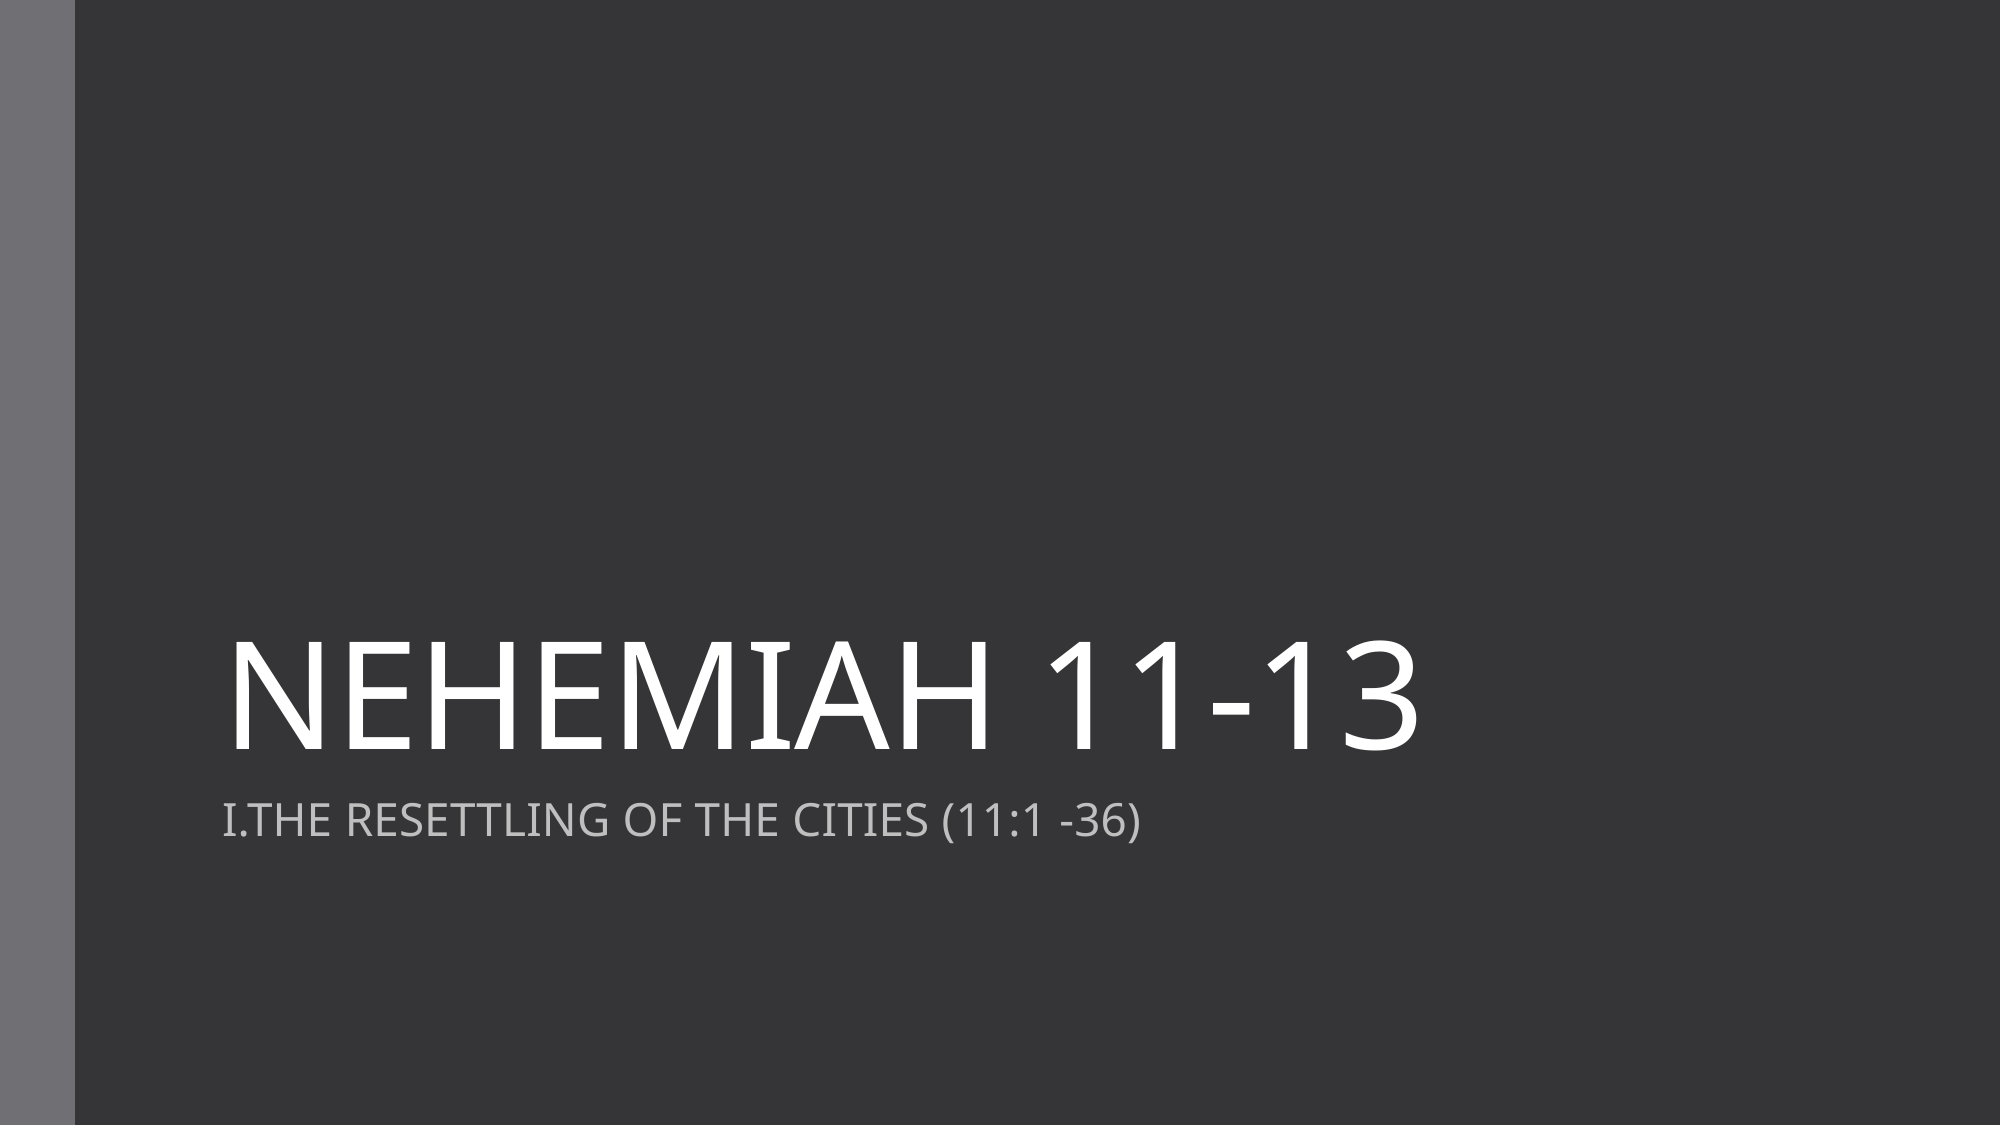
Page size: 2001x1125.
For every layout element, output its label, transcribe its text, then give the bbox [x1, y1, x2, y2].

title NEHEMIAH 11-13 [206, 124, 1752, 787]
subtitle I.THE RESETTLING OF THE CITIES (11:1 -36) [206, 787, 1752, 1066]
